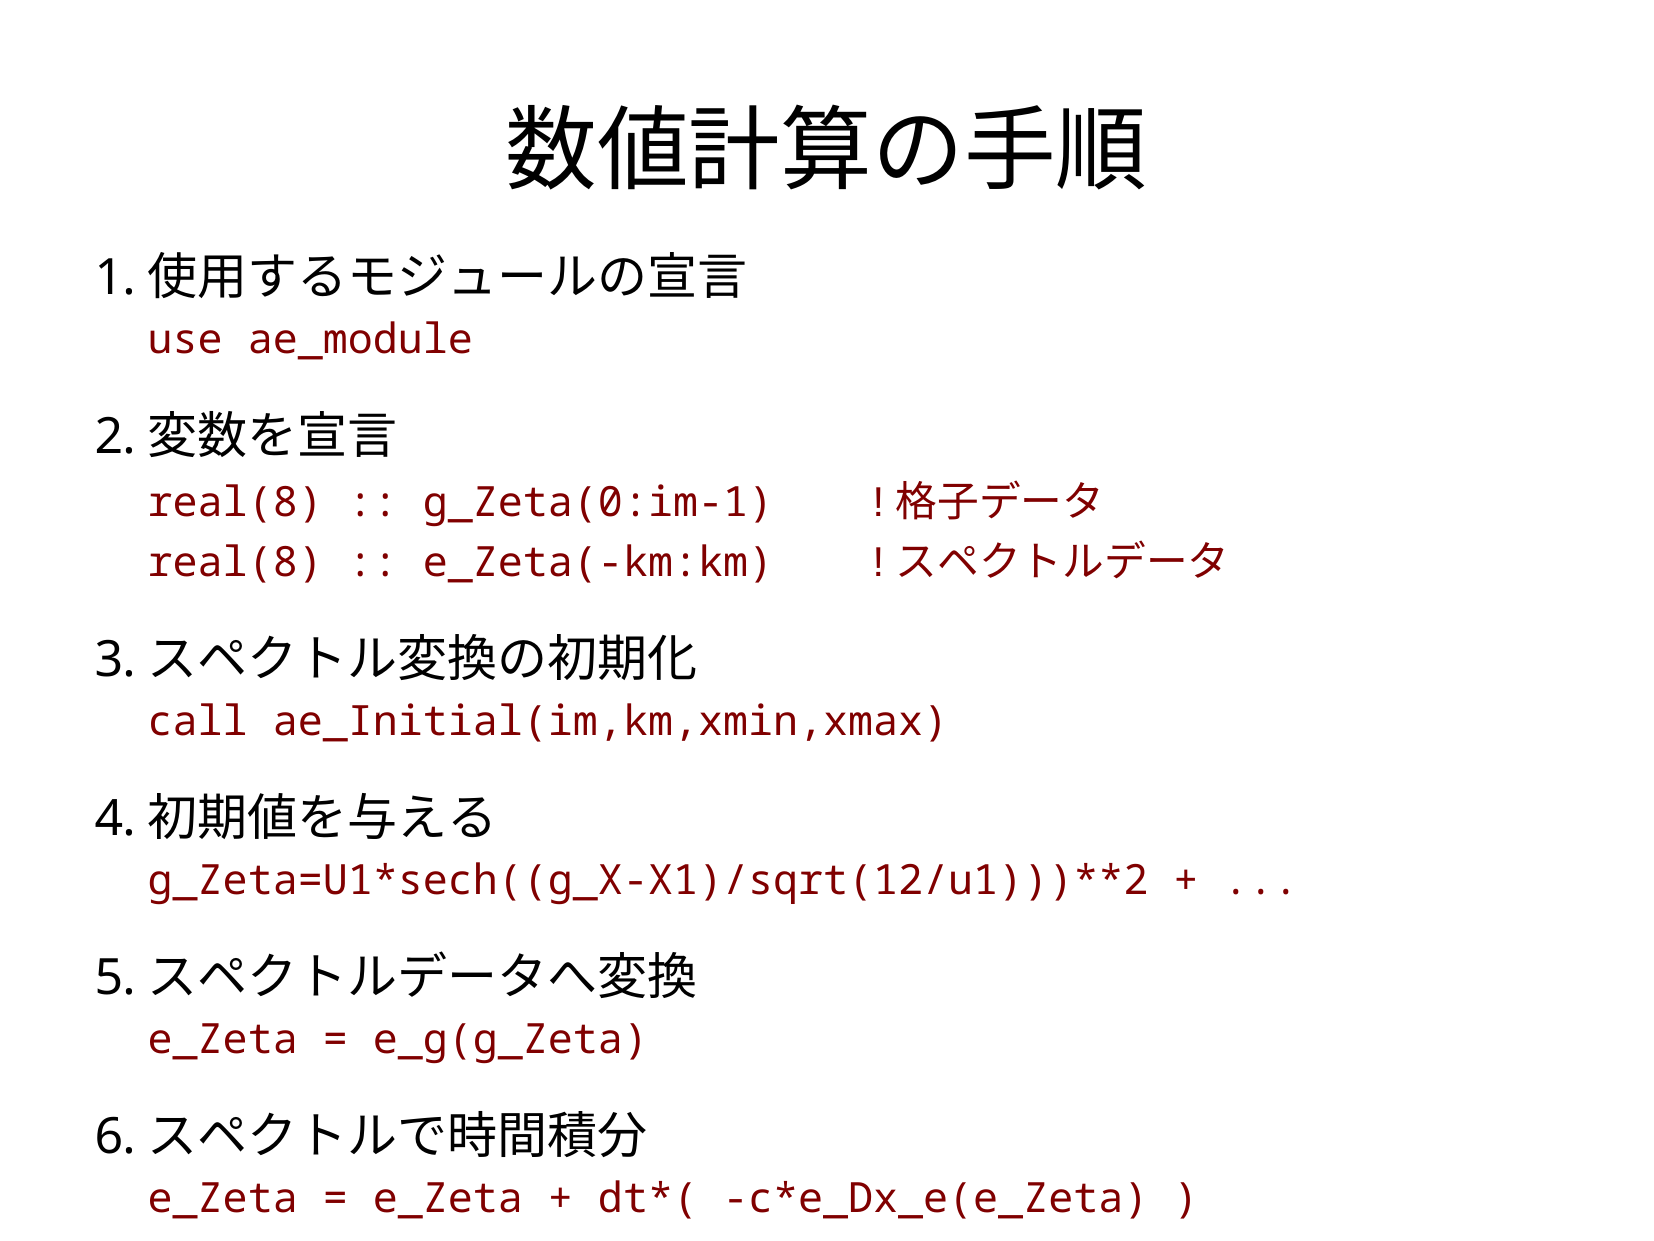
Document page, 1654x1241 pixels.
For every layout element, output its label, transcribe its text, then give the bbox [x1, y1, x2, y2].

list 使用するモジュールの宣言 use ae_module 変数を宣言 real(8) :: g_Zeta(0:im-1) ! 格子データ real(8) :: e_Zeta(-km:km) ! スペクトルデータ スペクトル変換の初期化 call ae_Initial(im,km,xmin,xmax) 初期値を与える g_Zeta=U1*sech((g_X-X1)/sqrt(12/u1)))**2 + ... スペクトルデータへ変換 e_Zeta = e_g(g_Zeta) スペクトルで時間積分 e_Zeta = e_Zeta + dt*( -c*e_Dx_e(e_Zeta) ) 実空間データへ戻して出力 g_Zeta = g_e(e_Zeta) [76, 236, 1565, 1134]
title 数値計算の手順 [82, 49, 1571, 237]
